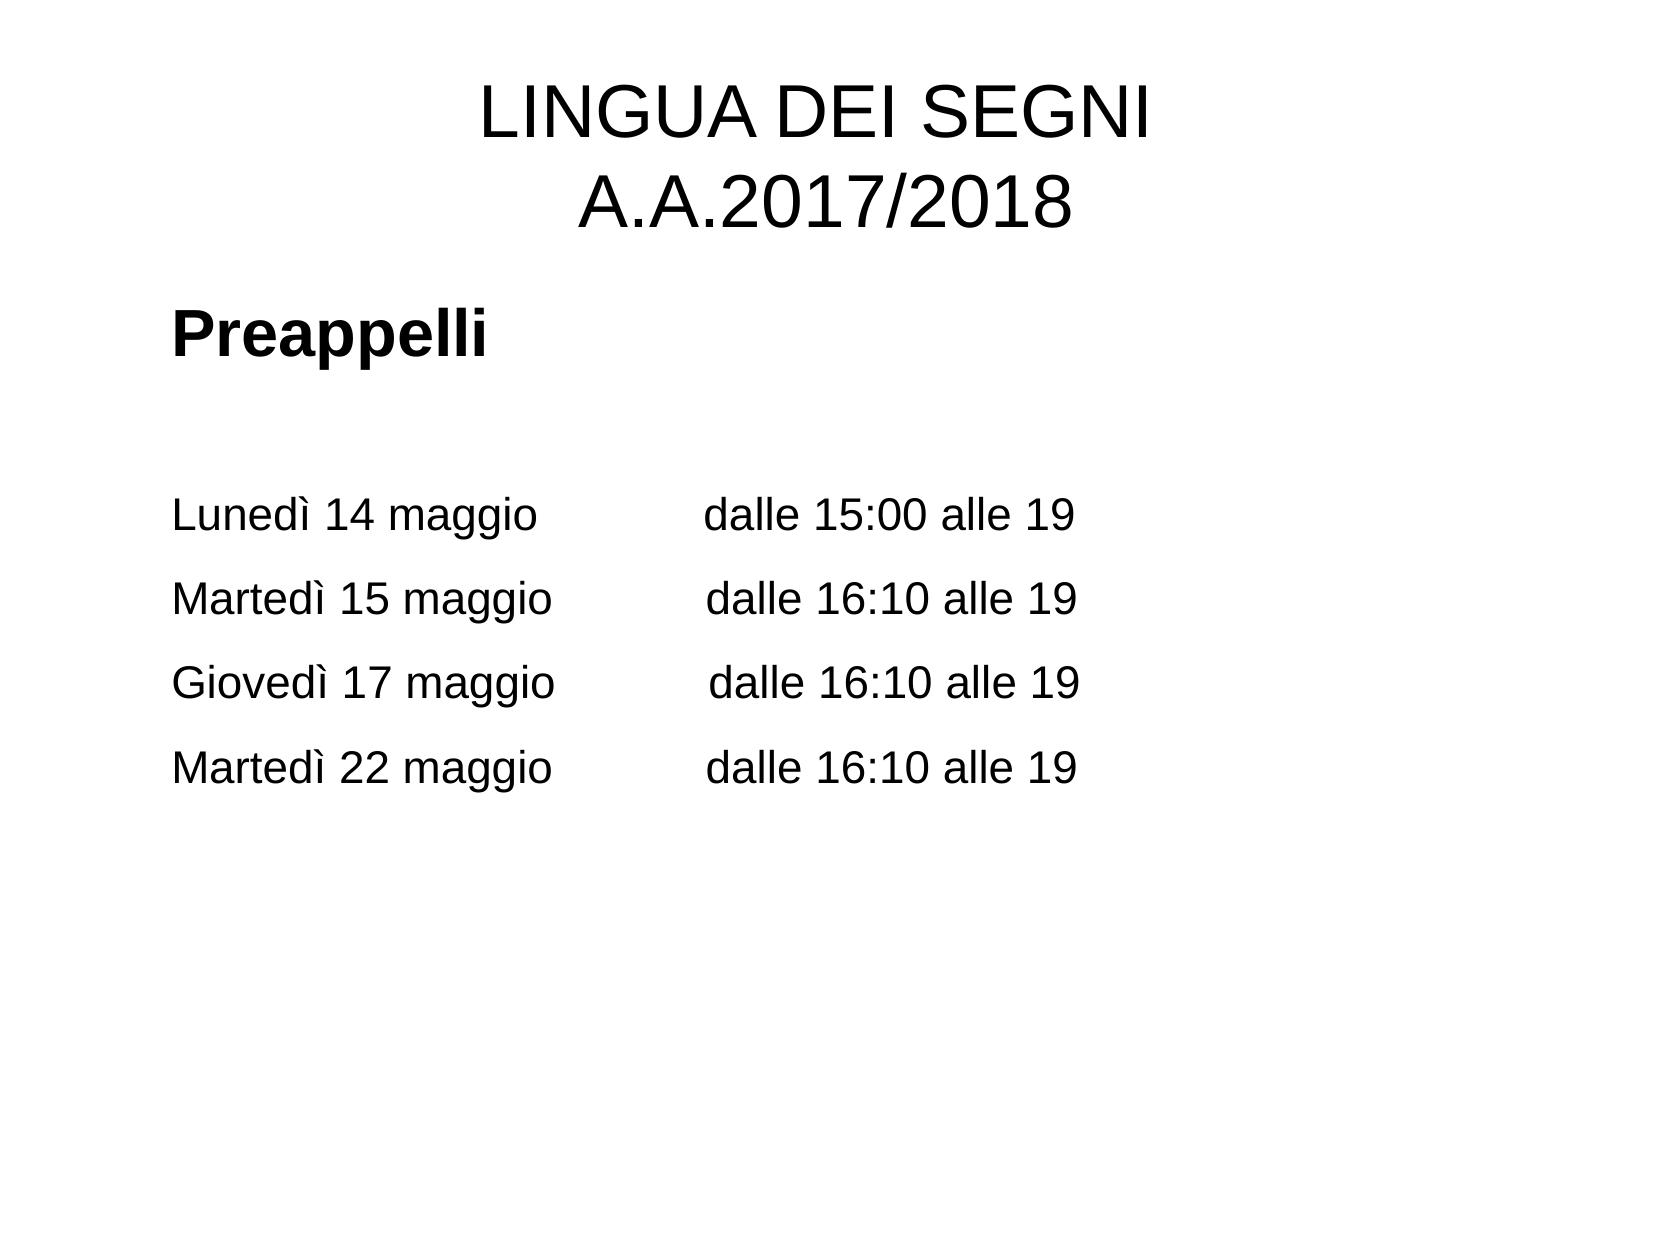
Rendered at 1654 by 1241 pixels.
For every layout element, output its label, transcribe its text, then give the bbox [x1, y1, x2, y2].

list Preappelli Lunedì 14 maggio dalle 15:00 alle 19 Martedì 15 maggio dalle 16:10 alle 19 Giovedì 17 maggio dalle 16:10 alle 19 Martedì 22 maggio dalle 16:10 alle 19 [82, 290, 1571, 1109]
title LINGUA DEI SEGNI A.A.2017/2018 [82, 49, 1571, 257]
